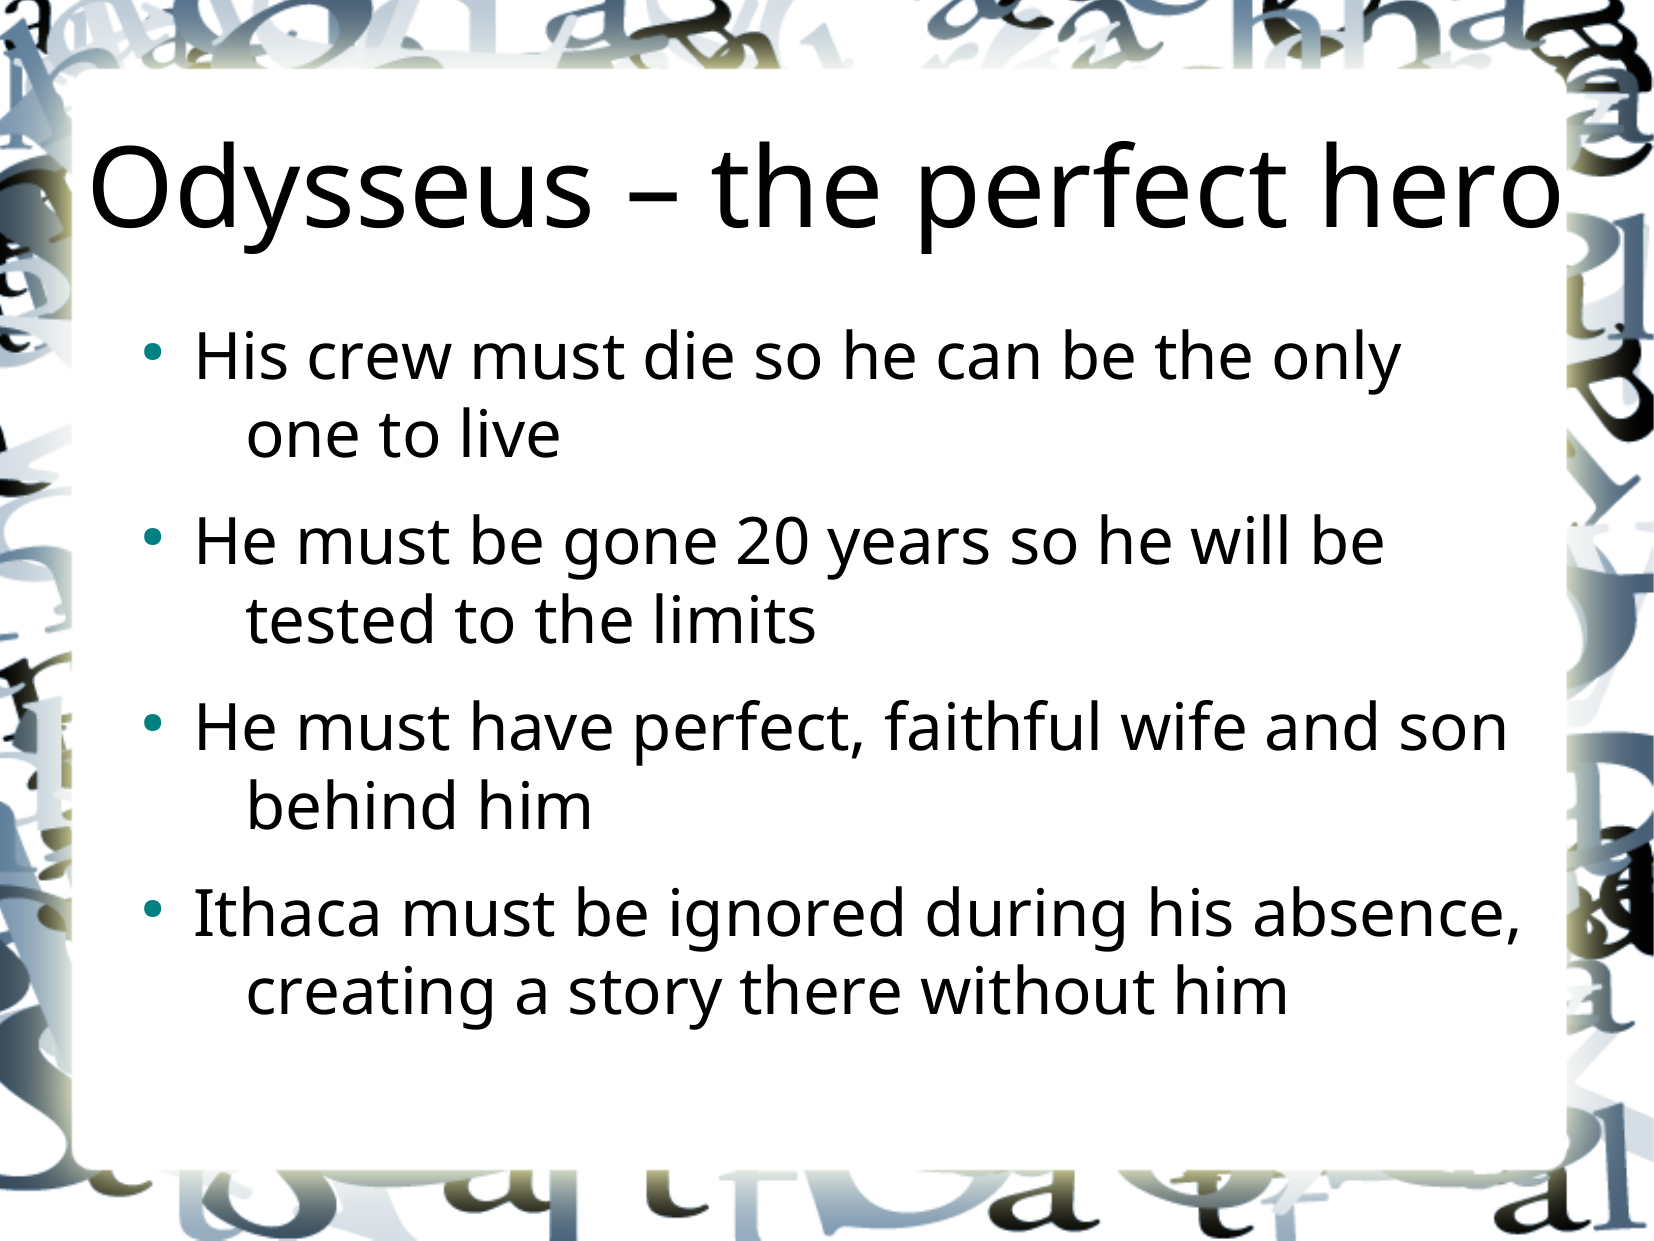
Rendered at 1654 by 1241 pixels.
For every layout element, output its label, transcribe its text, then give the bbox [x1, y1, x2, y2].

title Odysseus – the perfect hero [82, 86, 1571, 279]
list His crew must die so he can be the only one to live He must be gone 20 years so he will be tested to the limits He must have perfect, faithful wife and son behind him Ithaca must be ignored during his absence, creating a story there without him [106, 313, 1530, 1055]
